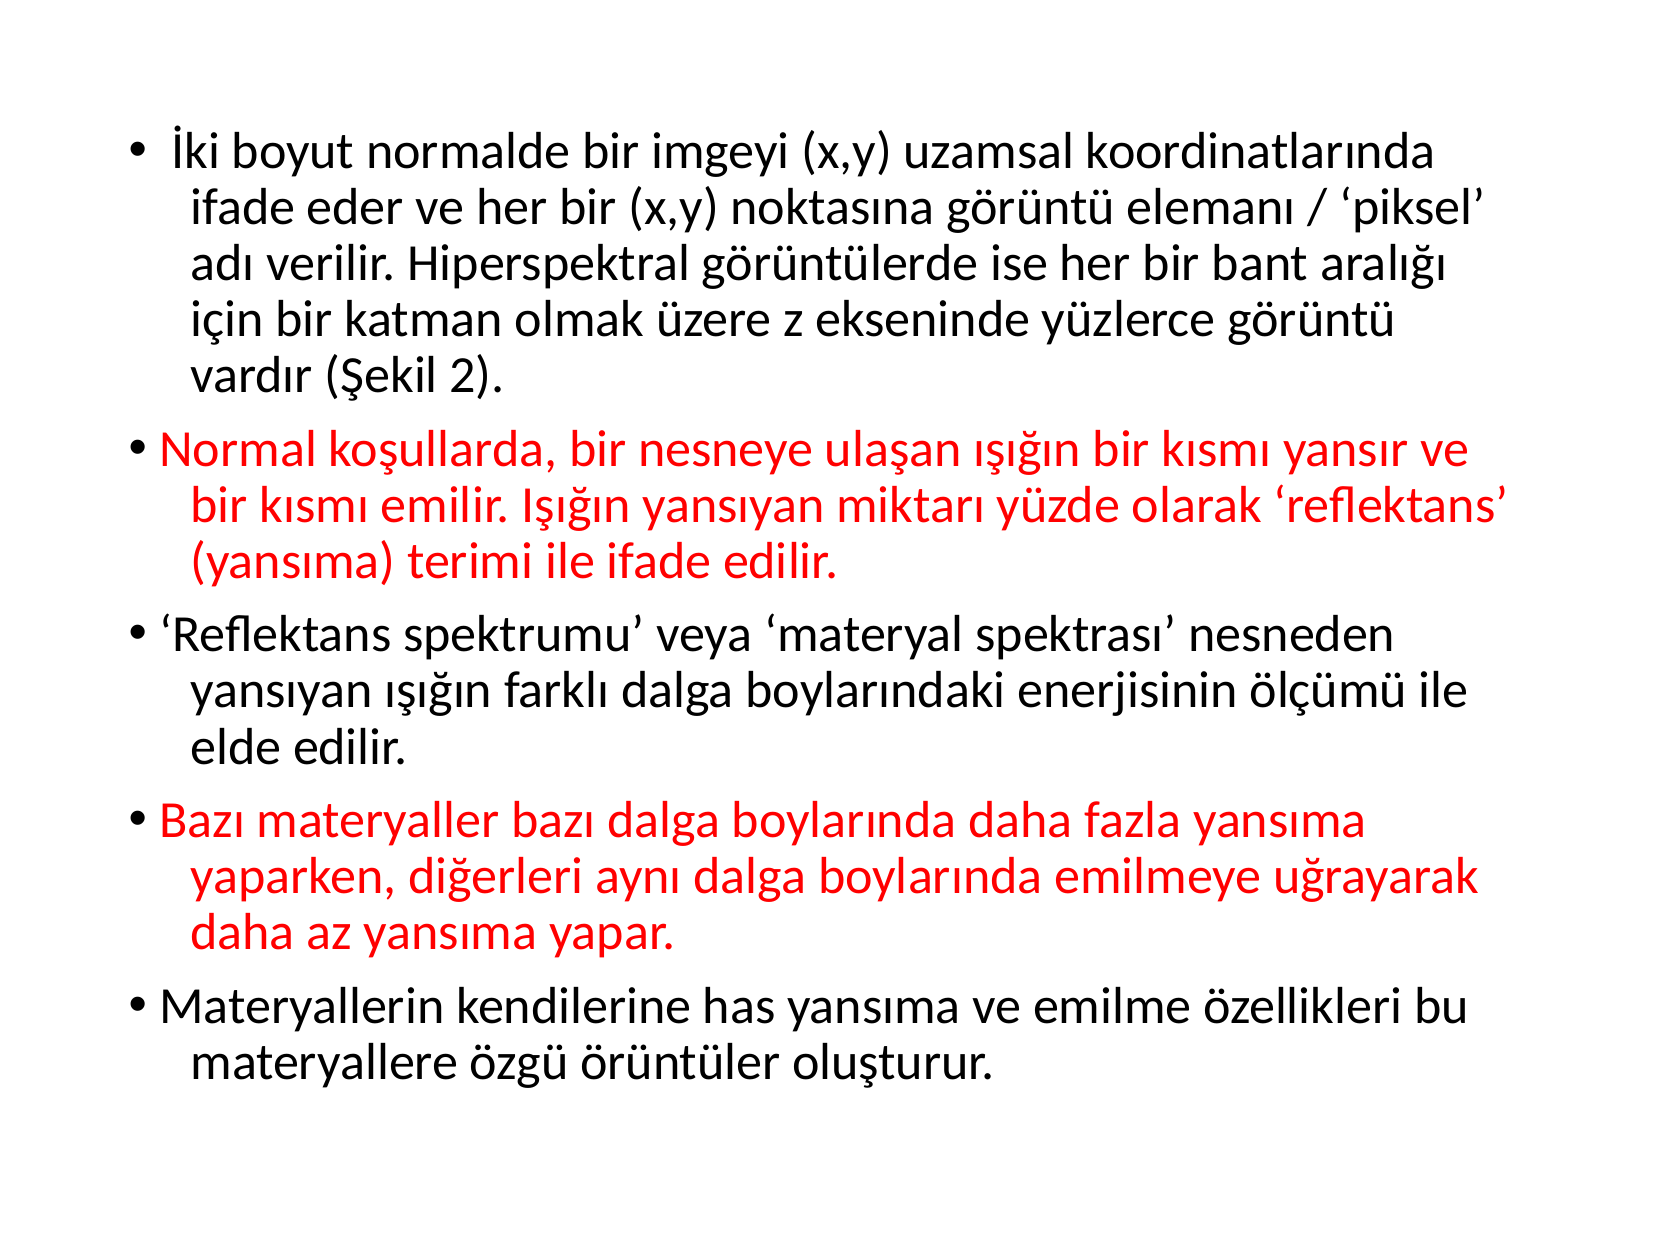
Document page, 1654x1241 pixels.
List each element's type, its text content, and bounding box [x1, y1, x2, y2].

list İki boyut normalde bir imgeyi (x,y) uzamsal koordinatlarında ifade eder ve her bir (x,y) noktasına görüntü elemanı / ‘piksel’ adı verilir. Hiperspektral görüntülerde ise her bir bant aralığı için bir katman olmak üzere z ekseninde yüzlerce görüntü vardır (Şekil 2). Normal koşullarda, bir nesneye ulaşan ışığın bir kısmı yansır ve bir kısmı emilir. Işığın yansıyan miktarı yüzde olarak ‘reflektans’ (yansıma) terimi ile ifade edilir. ‘Reflektans spektrumu’ veya ‘materyal spektrası’ nesneden yansıyan ışığın farklı dalga boylarındaki enerjisinin ölçümü ile elde edilir. Bazı materyaller bazı dalga boylarında daha fazla yansıma yaparken, diğerleri aynı dalga boylarında emilmeye uğrayarak daha az yansıma yapar. Materyallerin kendilerine has yansıma ve emilme özellikleri bu materyallere özgü örüntüler oluşturur. [113, 115, 1540, 1117]
